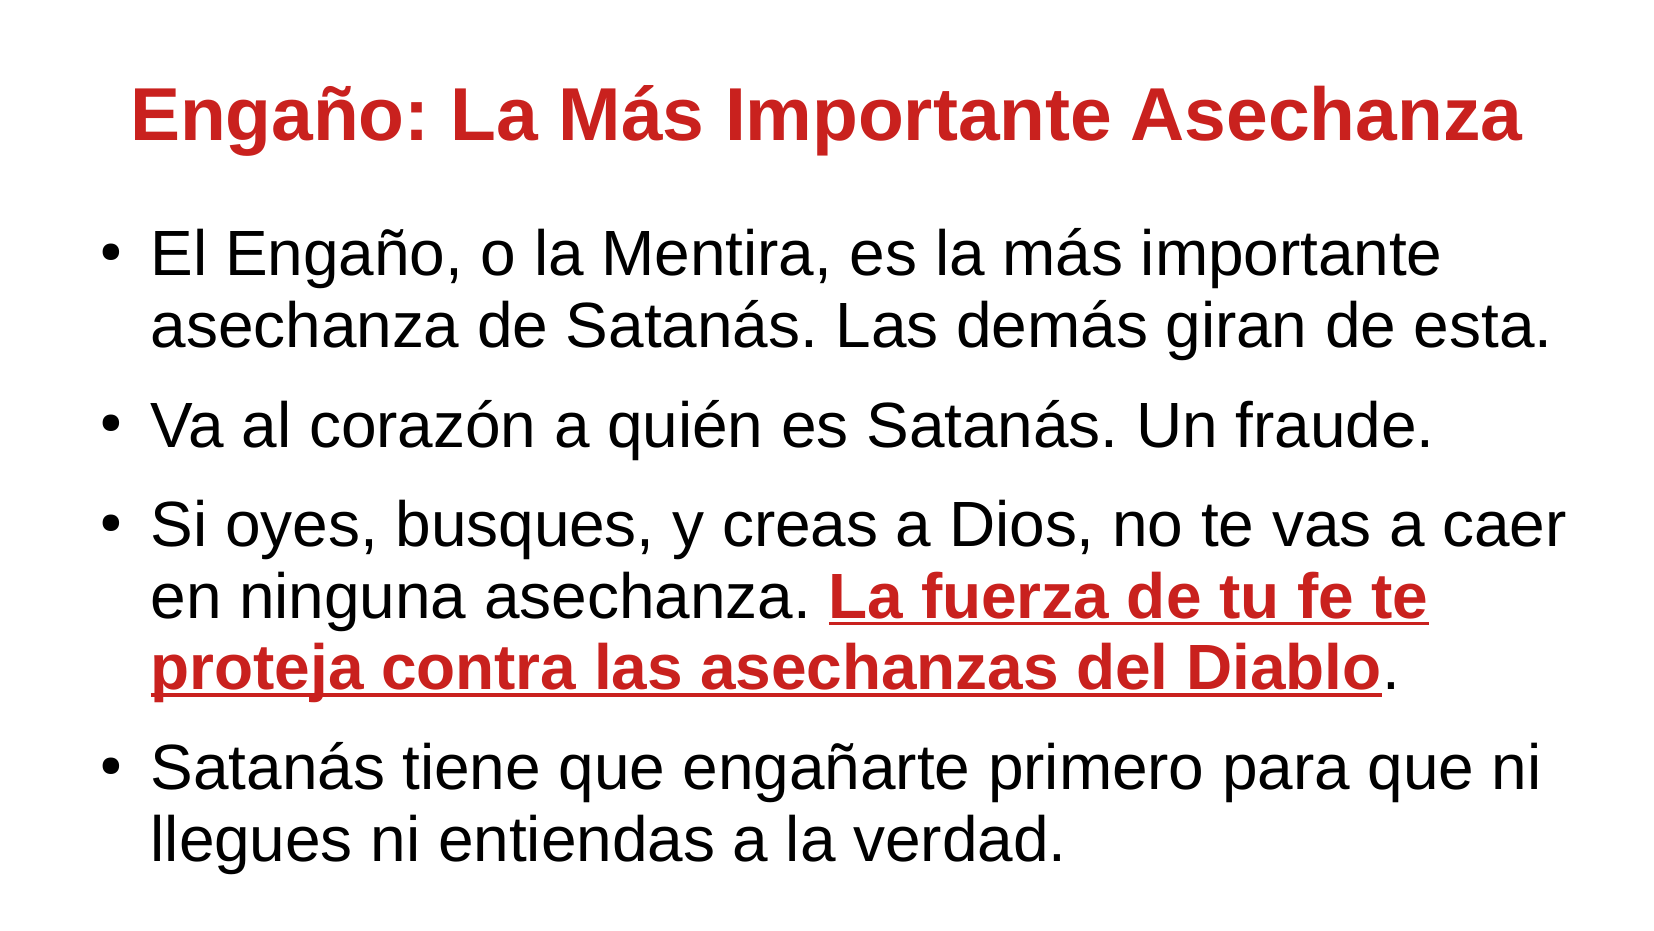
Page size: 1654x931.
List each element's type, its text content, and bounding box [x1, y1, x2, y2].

list El Engaño, o la Mentira, es la más importante asechanza de Satanás. Las demás giran de esta. Va al corazón a quién es Satanás. Un fraude. Si oyes, busques, y creas a Dios, no te vas a caer en ninguna asechanza. La fuerza de tu fe te proteja contra las asechanzas del Diablo. Satanás tiene que engañarte primero para que ni llegues ni entiendas a la verdad. [82, 217, 1571, 889]
title Engaño: La Más Importante Asechanza [82, 37, 1571, 193]
